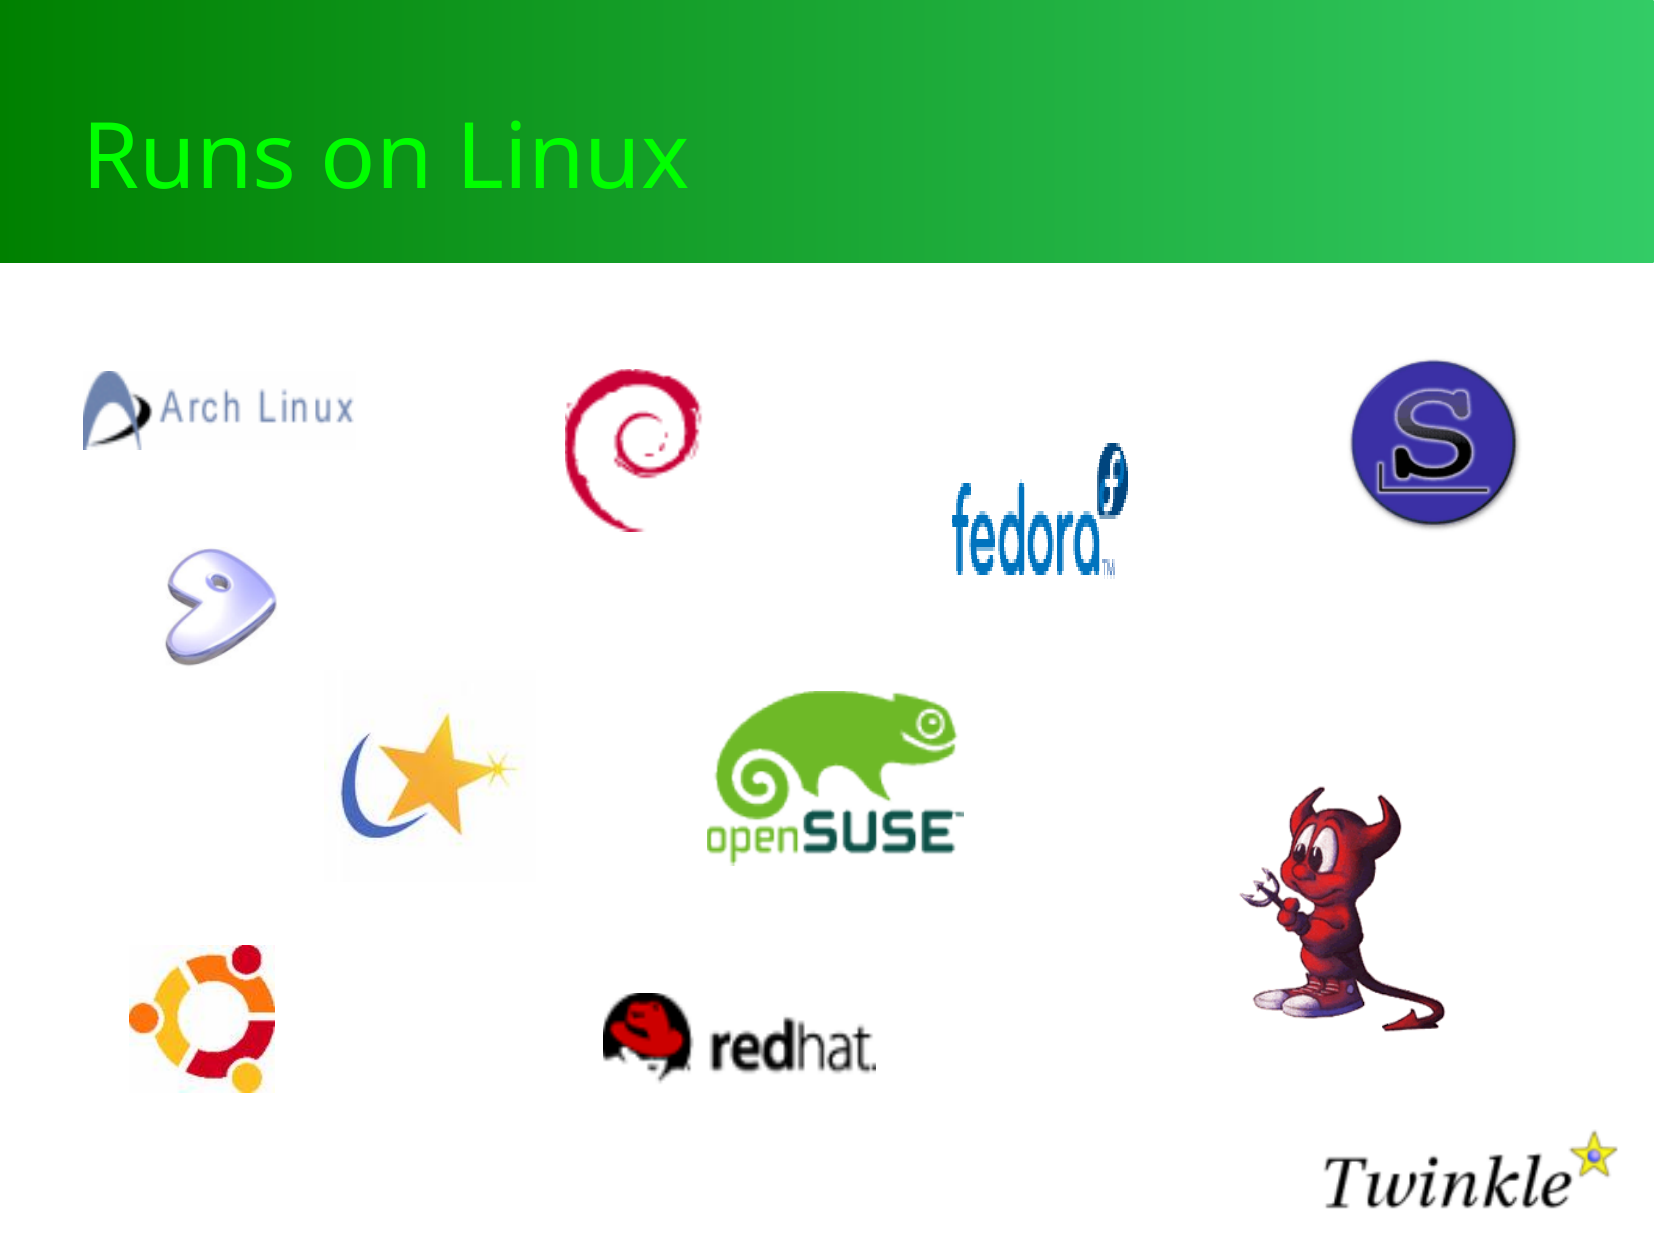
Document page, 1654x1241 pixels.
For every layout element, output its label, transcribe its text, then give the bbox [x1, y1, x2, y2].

picture [952, 431, 1128, 592]
title Runs on Linux [82, 49, 1571, 257]
picture [324, 670, 536, 882]
picture [1235, 783, 1448, 1034]
picture [1312, 1124, 1626, 1221]
picture [83, 371, 356, 450]
picture [603, 993, 876, 1094]
picture [160, 547, 279, 669]
picture [1337, 343, 1533, 547]
picture [565, 369, 705, 532]
picture [707, 691, 964, 866]
picture [129, 945, 275, 1093]
